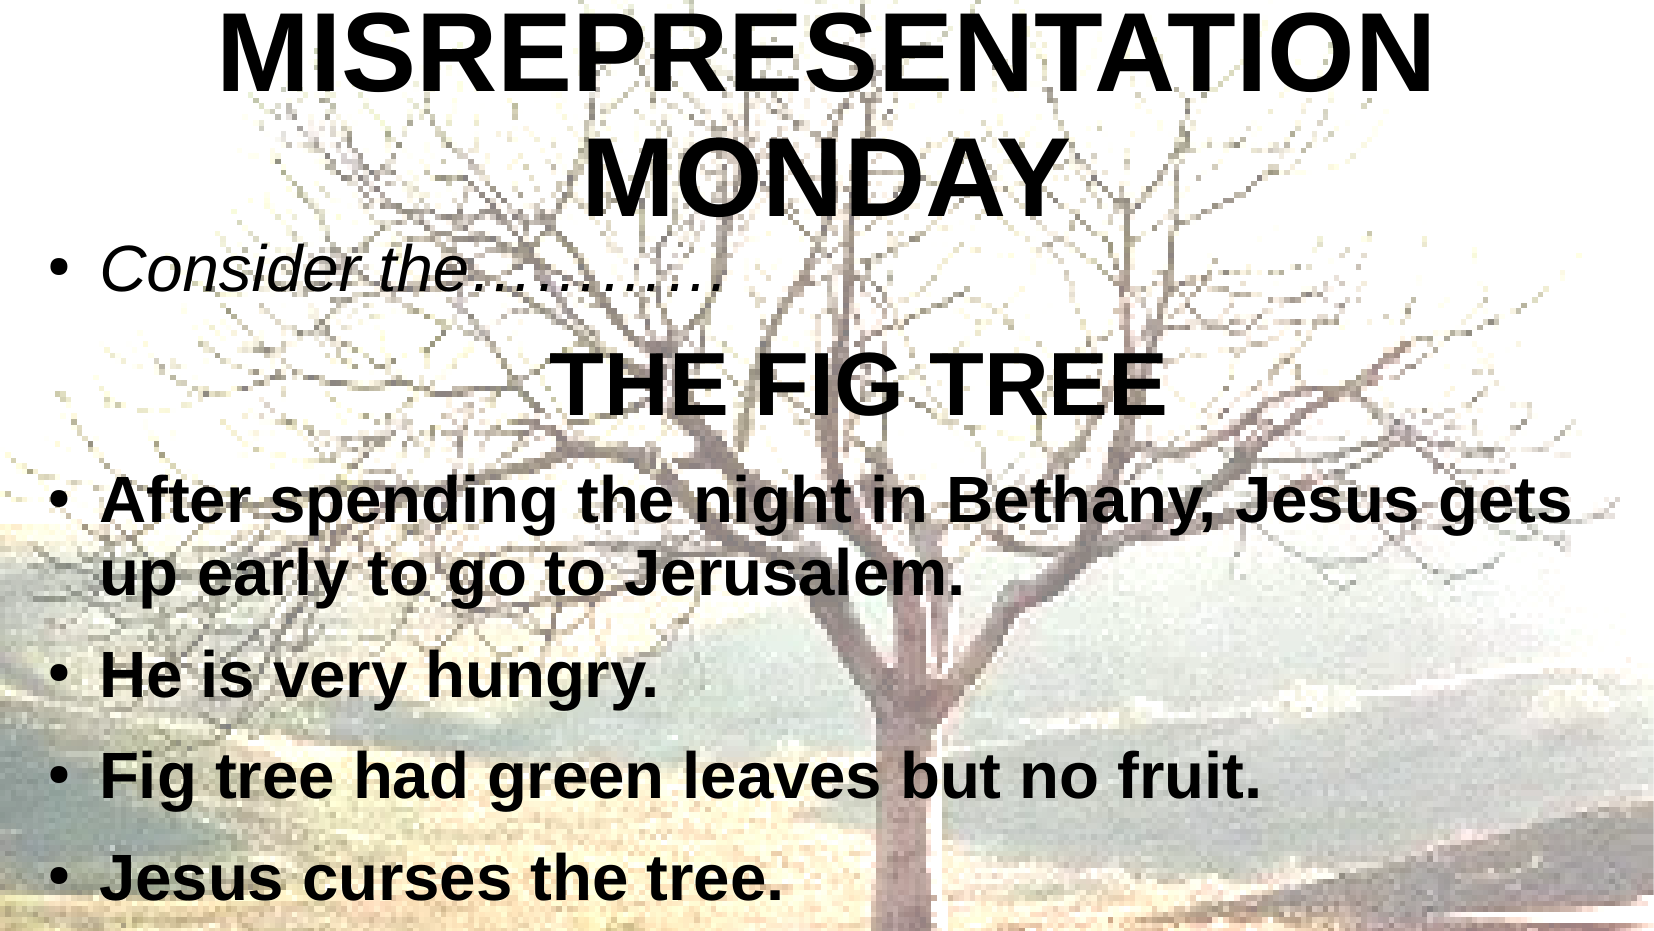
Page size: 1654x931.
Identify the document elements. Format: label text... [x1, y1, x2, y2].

picture [0, 0, 1654, 931]
title MISREPRESENTATION MONDAY [82, 0, 1571, 232]
list Consider the………… THE FIG TREE After spending the night in Bethany, Jesus gets up early to go to Jerusalem. He is very hungry. Fig tree had green leaves but no fruit. Jesus curses the tree. [30, 232, 1621, 916]
